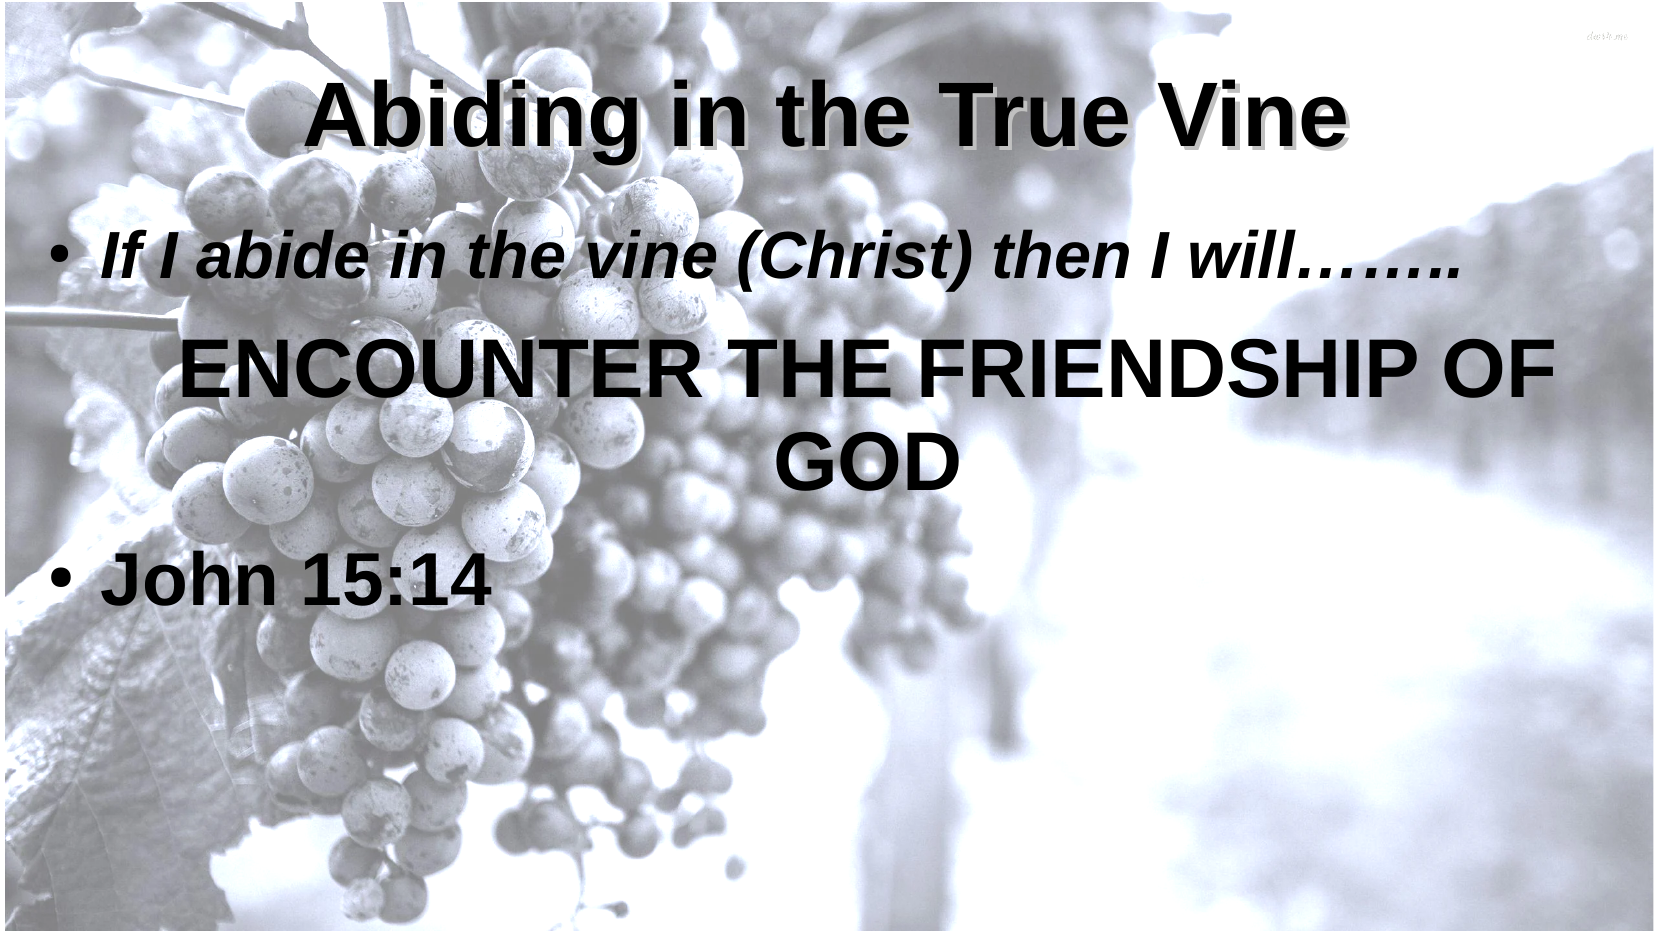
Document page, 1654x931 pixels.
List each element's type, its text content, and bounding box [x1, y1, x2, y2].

title Abiding in the True Vine [82, 37, 1571, 193]
picture [5, 2, 1654, 931]
list If I abide in the vine (Christ) then I will…….. ENCOUNTER THE FRIENDSHIP OF GOD John 15:14 [30, 217, 1636, 916]
